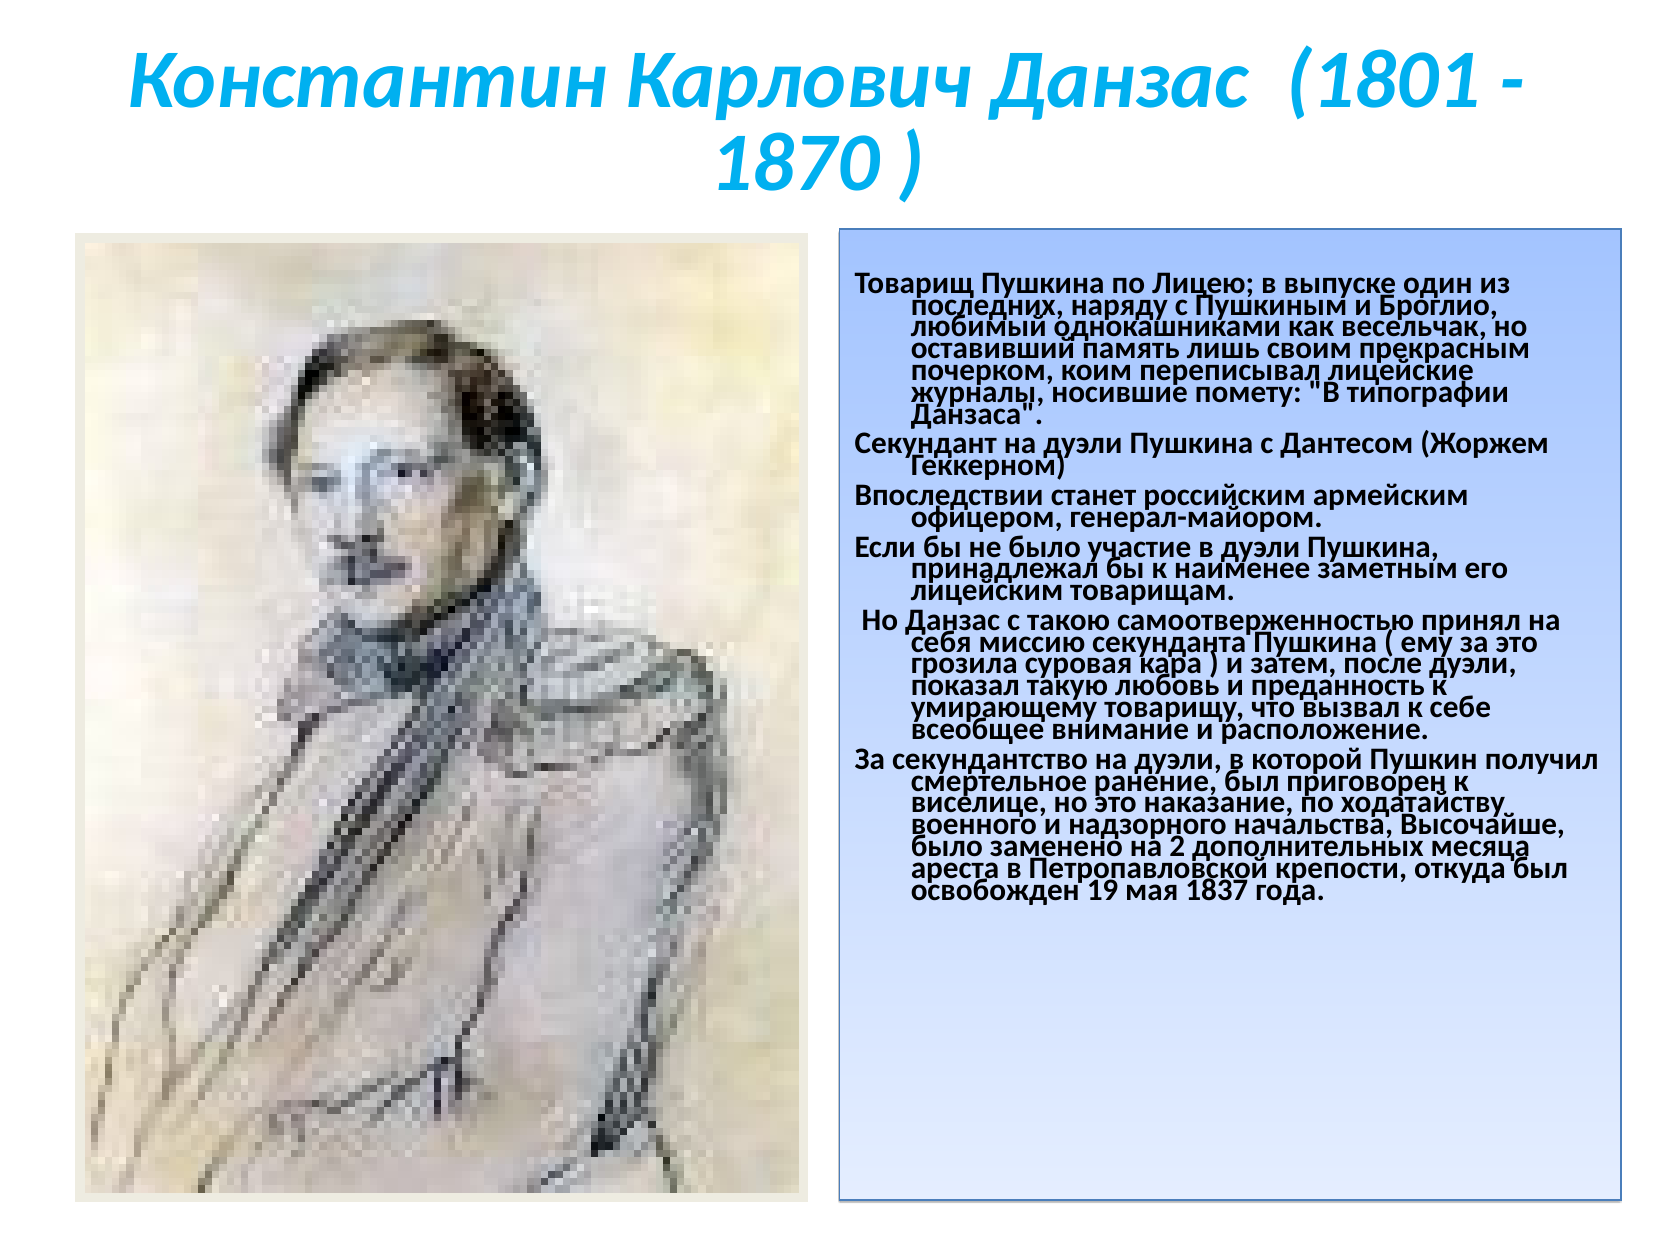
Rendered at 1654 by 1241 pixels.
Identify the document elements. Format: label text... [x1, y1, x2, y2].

list Товарищ Пушкина по Лицею; в выпуске один из последних, наряду с Пушкиным и Броглио, любимый однокашниками как весельчак, но оставивший память лишь своим прекрасным почерком, коим переписывал лицейские журналы, носившие помету: "В типографии Данзаса". Секундант на дуэли Пушкина с Дантесом (Жоржем Геккерном) Впоследствии станет российским армейским офицером, генерал-майором. Если бы не было участие в дуэли Пушкина, принадлежал бы к наименее заметным его лицейским товарищам. Но Данзас с такою самоотверженностью принял на себя миссию секунданта Пушкина ( ему за это грозила суровая кара ) и затем, после дуэли, показал такую любовь и преданность к умирающему товарищу, что вызвал к себе всеобщее внимание и расположение. За секундантство на дуэли, в которой Пушкин получил смертельное ранение, был приговорен к виселице, но это наказание, по ходатайству военного и надзорного начальства, Высочайше, было заменено на 2 дополнительных месяца ареста в Петропавловской крепости, откуда был освобожден 19 мая 1837 года. [839, 229, 1622, 1201]
text_box [84, 242, 799, 1193]
title Константин Карлович Данзас (1801 - 1870 ) [82, 0, 1571, 257]
